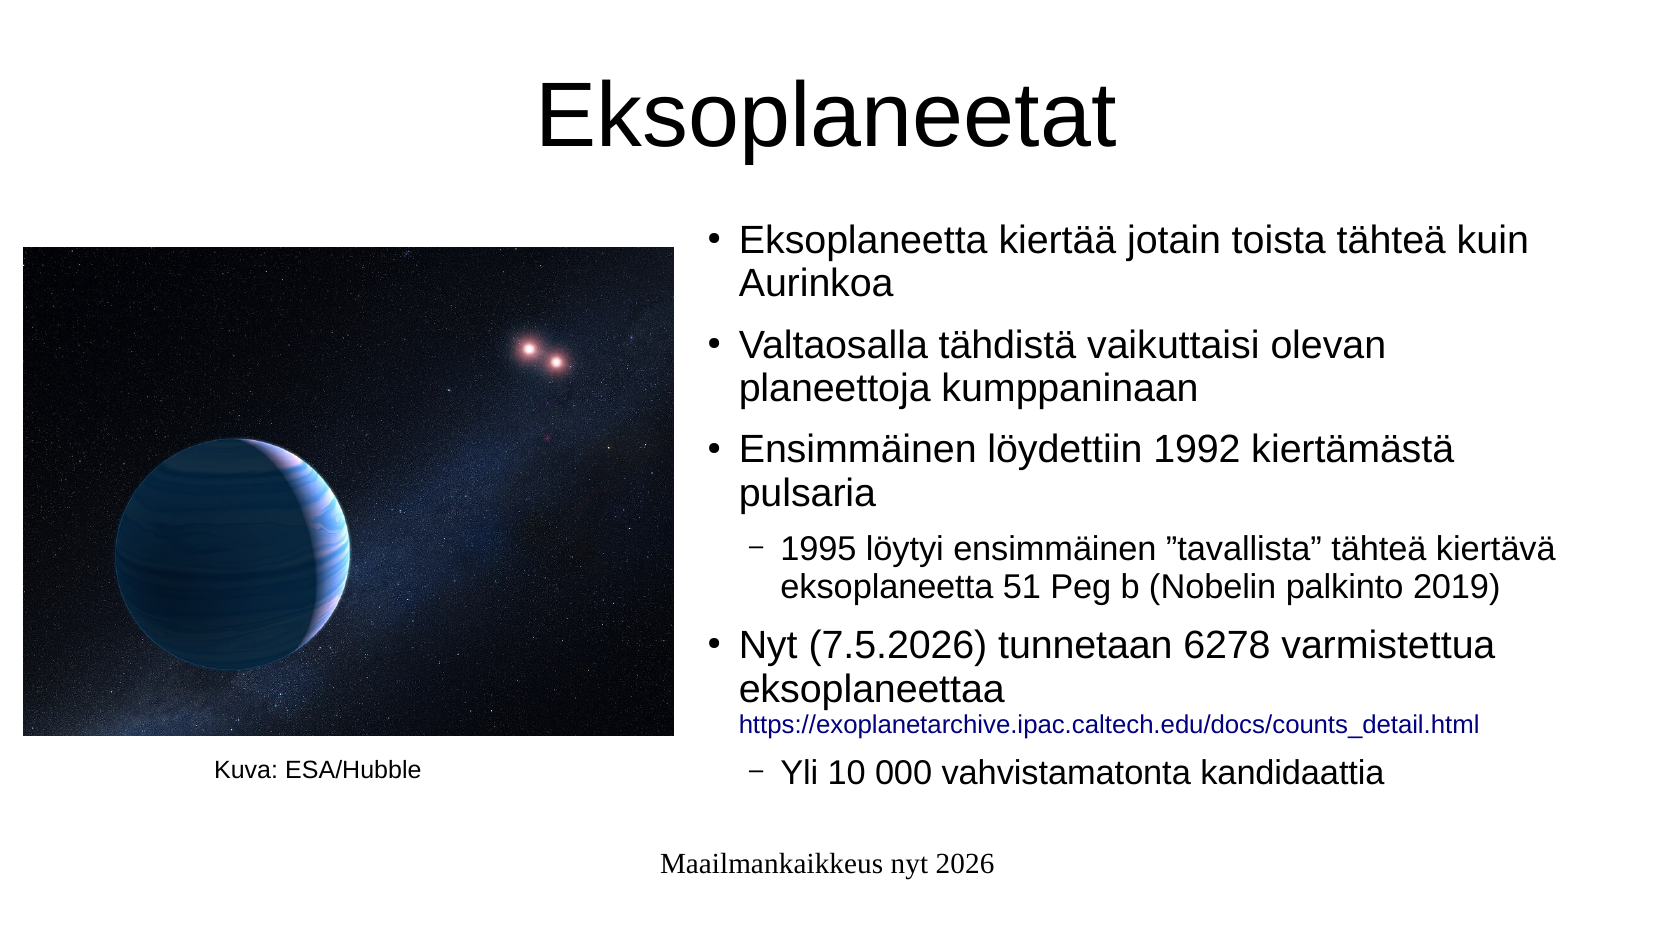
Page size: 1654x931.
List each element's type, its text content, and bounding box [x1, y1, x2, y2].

picture [23, 247, 674, 736]
list Eksoplaneetta kiertää jotain toista tähteä kuin Aurinkoa Valtaosalla tähdistä vaikuttaisi olevan planeettoja kumppaninaan Ensimmäinen löydettiin 1992 kiertämästä pulsaria 1995 löytyi ensimmäinen ”tavallista” tähteä kiertävä eksoplaneetta 51 Peg b (Nobelin palkinto 2019) Nyt (7.5.2026) tunnetaan 6278 varmistettua eksoplaneettaa https://exoplanetarchive.ipac.caltech.edu/docs/counts_detail.html Yli 10 000 vahvistamatonta kandidaattia [696, 217, 1571, 804]
title Eksoplaneetat [82, 37, 1571, 193]
text_box Kuva: ESA/Hubble [199, 748, 438, 792]
